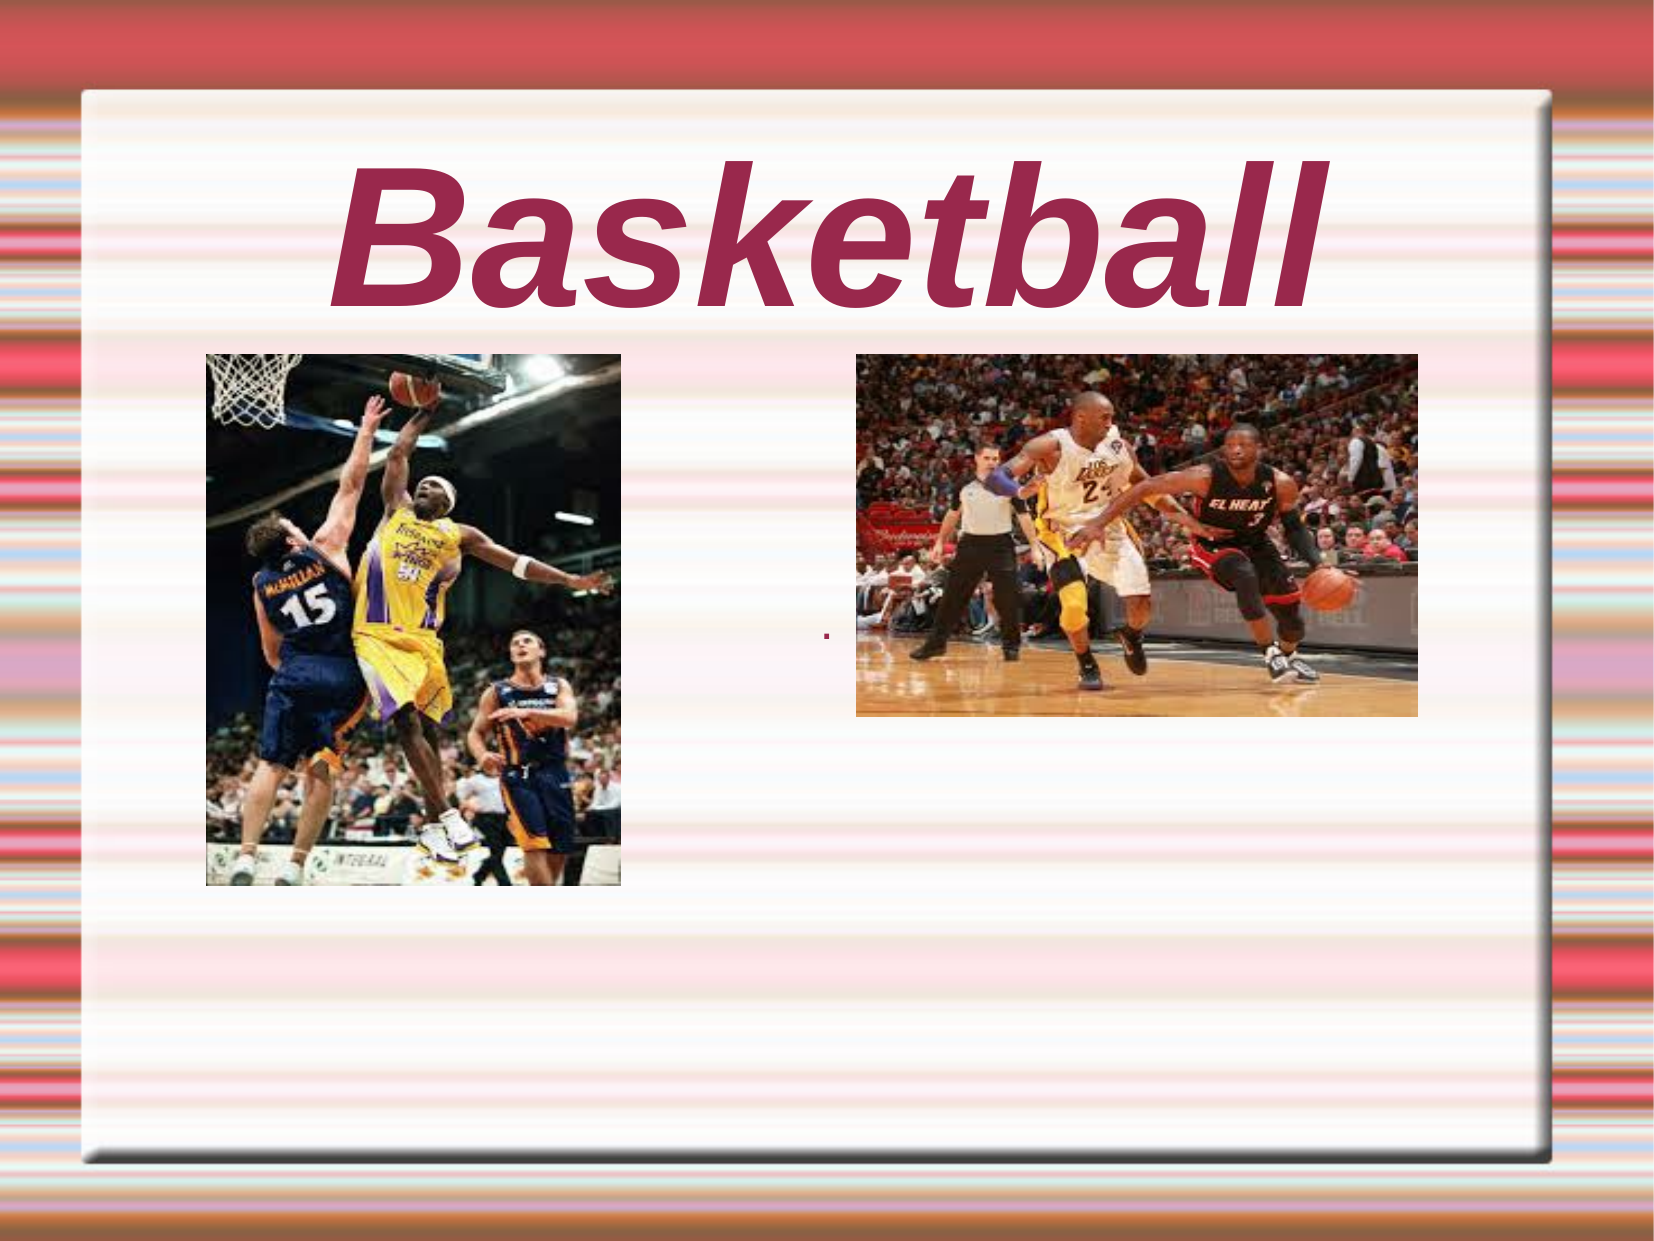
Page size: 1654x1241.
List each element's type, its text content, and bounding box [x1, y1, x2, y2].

picture [206, 354, 621, 886]
picture [856, 354, 1418, 717]
subtitle . [118, 88, 1536, 1152]
